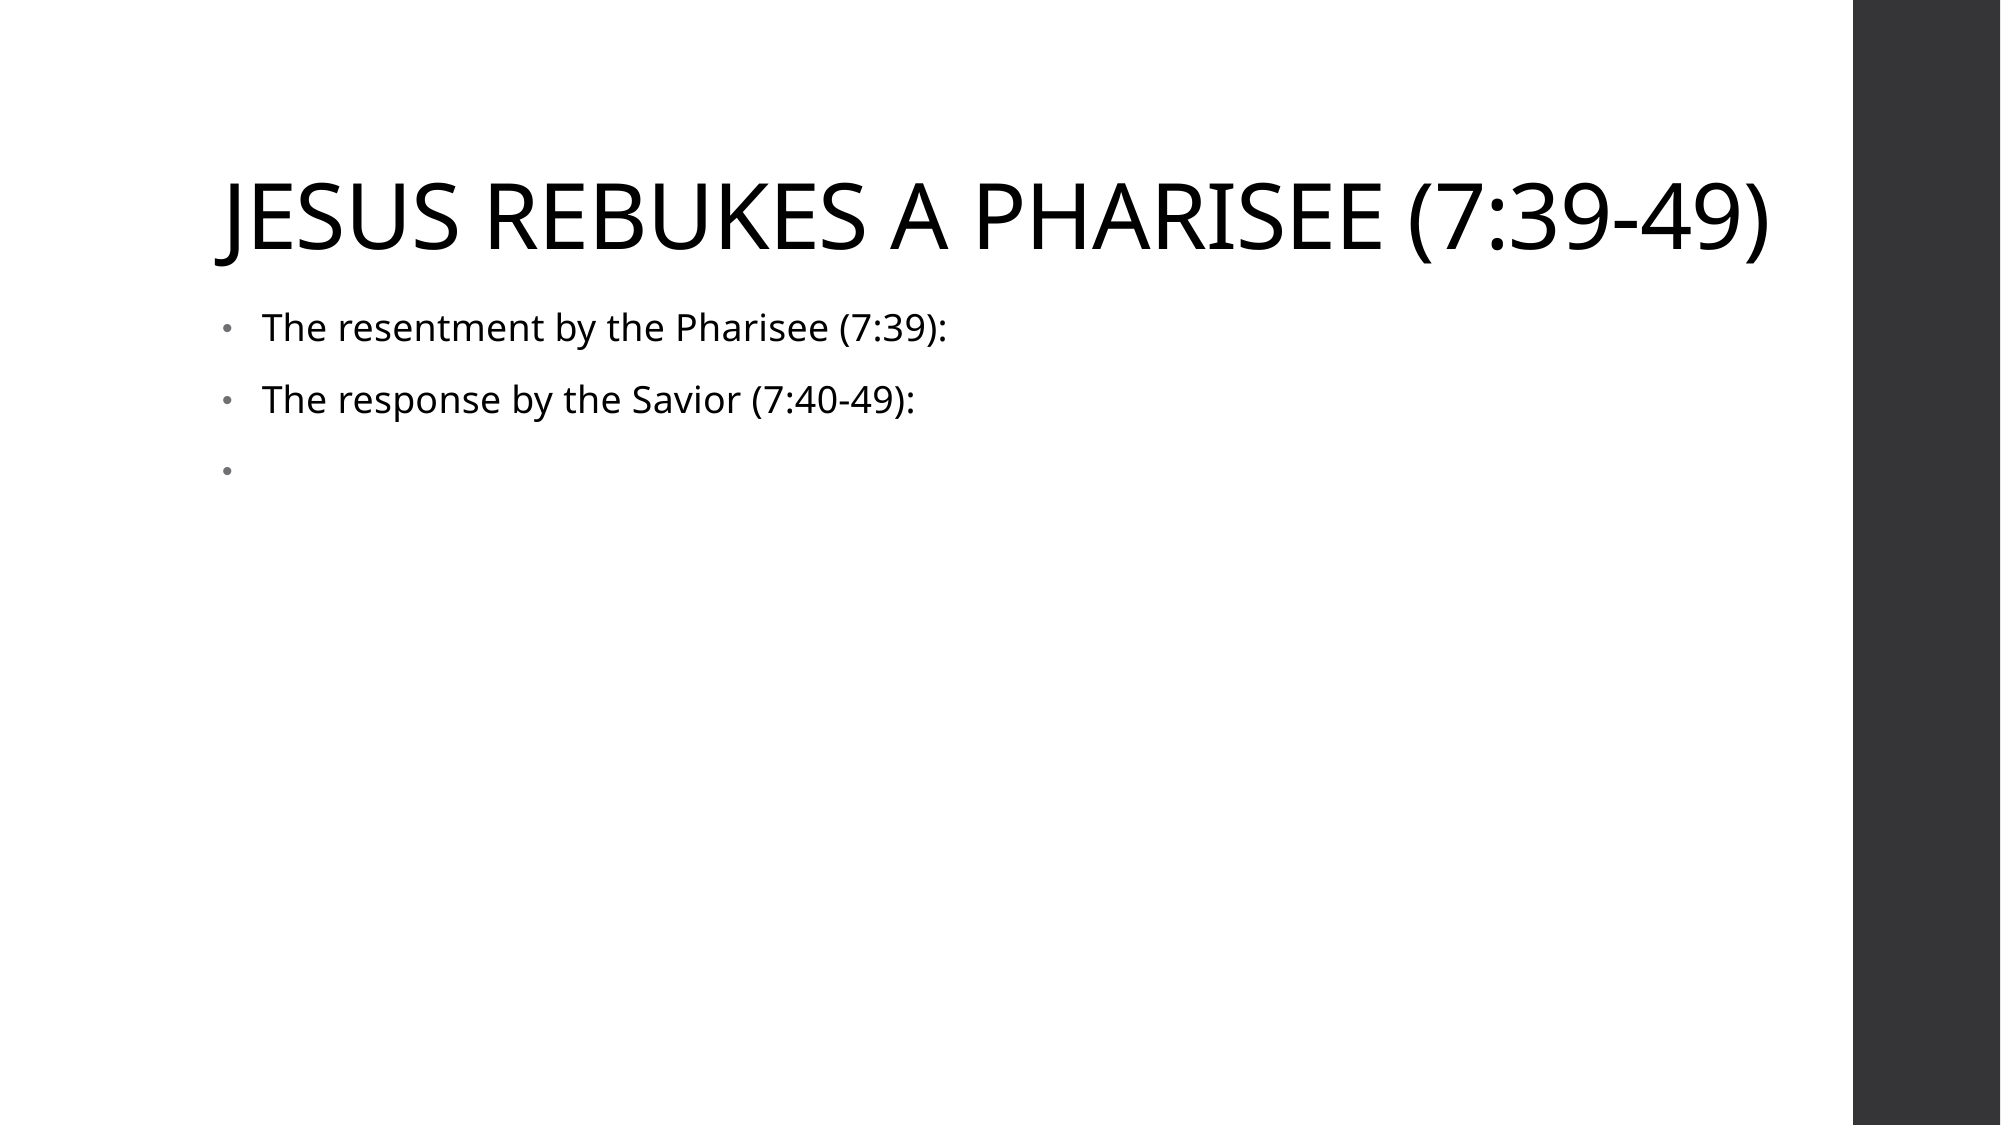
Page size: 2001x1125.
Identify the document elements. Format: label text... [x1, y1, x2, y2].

title JESUS REBUKES A PHARISEE (7:39-49) [206, 60, 1797, 278]
list The resentment by the Pharisee (7:39): The response by the Savior (7:40-49): [206, 299, 1617, 1014]
